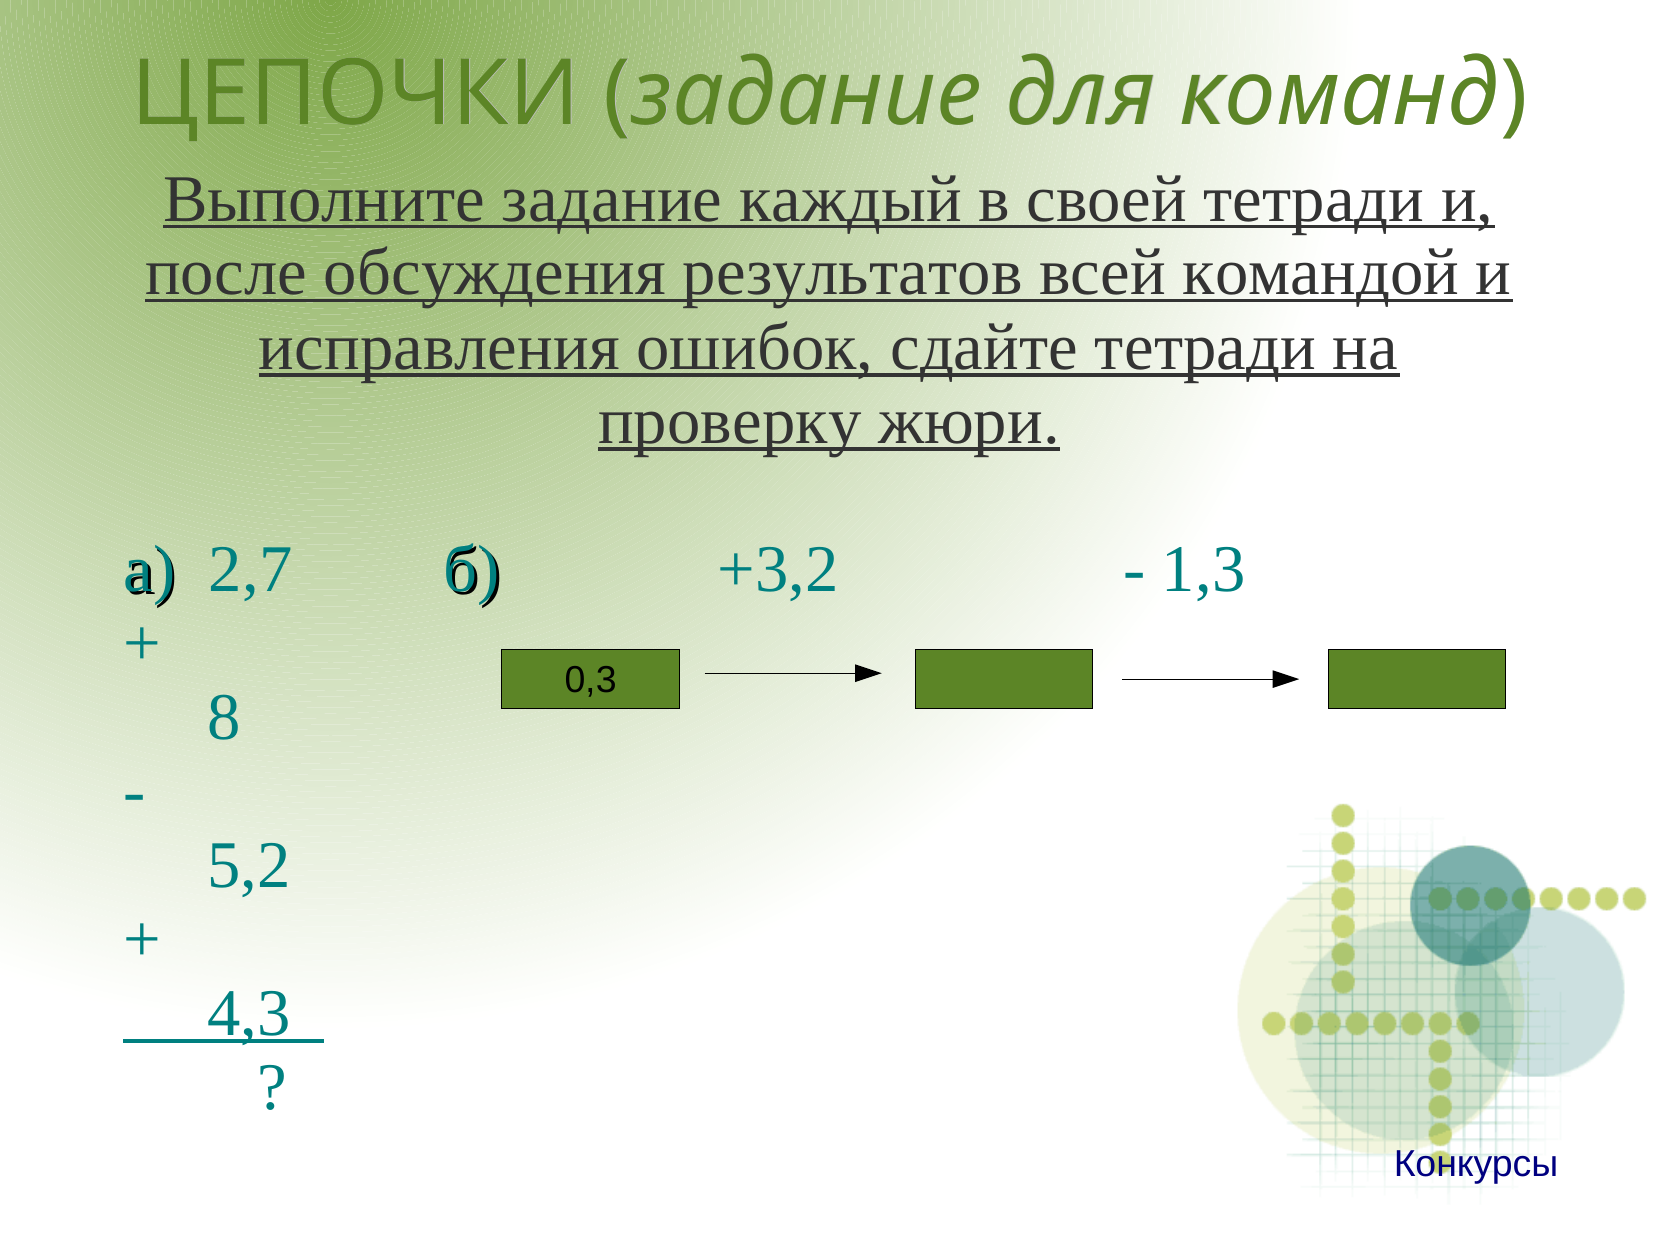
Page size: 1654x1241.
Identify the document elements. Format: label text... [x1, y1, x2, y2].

text_box Конкурсы [1378, 1135, 1595, 1207]
picture [1224, 792, 1654, 1211]
subtitle Выполните задание каждый в своей тетради и, после обсуждения результатов всей командой и исправления ошибок, сдайте тетради на проверку жюри. а) 2,7 б) +3,2 - 1,3 + 8 - 5,2 + 4,3 ? [123, 161, 1536, 1125]
text_box 0,3 [501, 649, 680, 709]
title ЦЕПОЧКИ (задание для команд) [123, 29, 1536, 149]
text_box [915, 649, 1093, 709]
text_box [1328, 649, 1506, 709]
